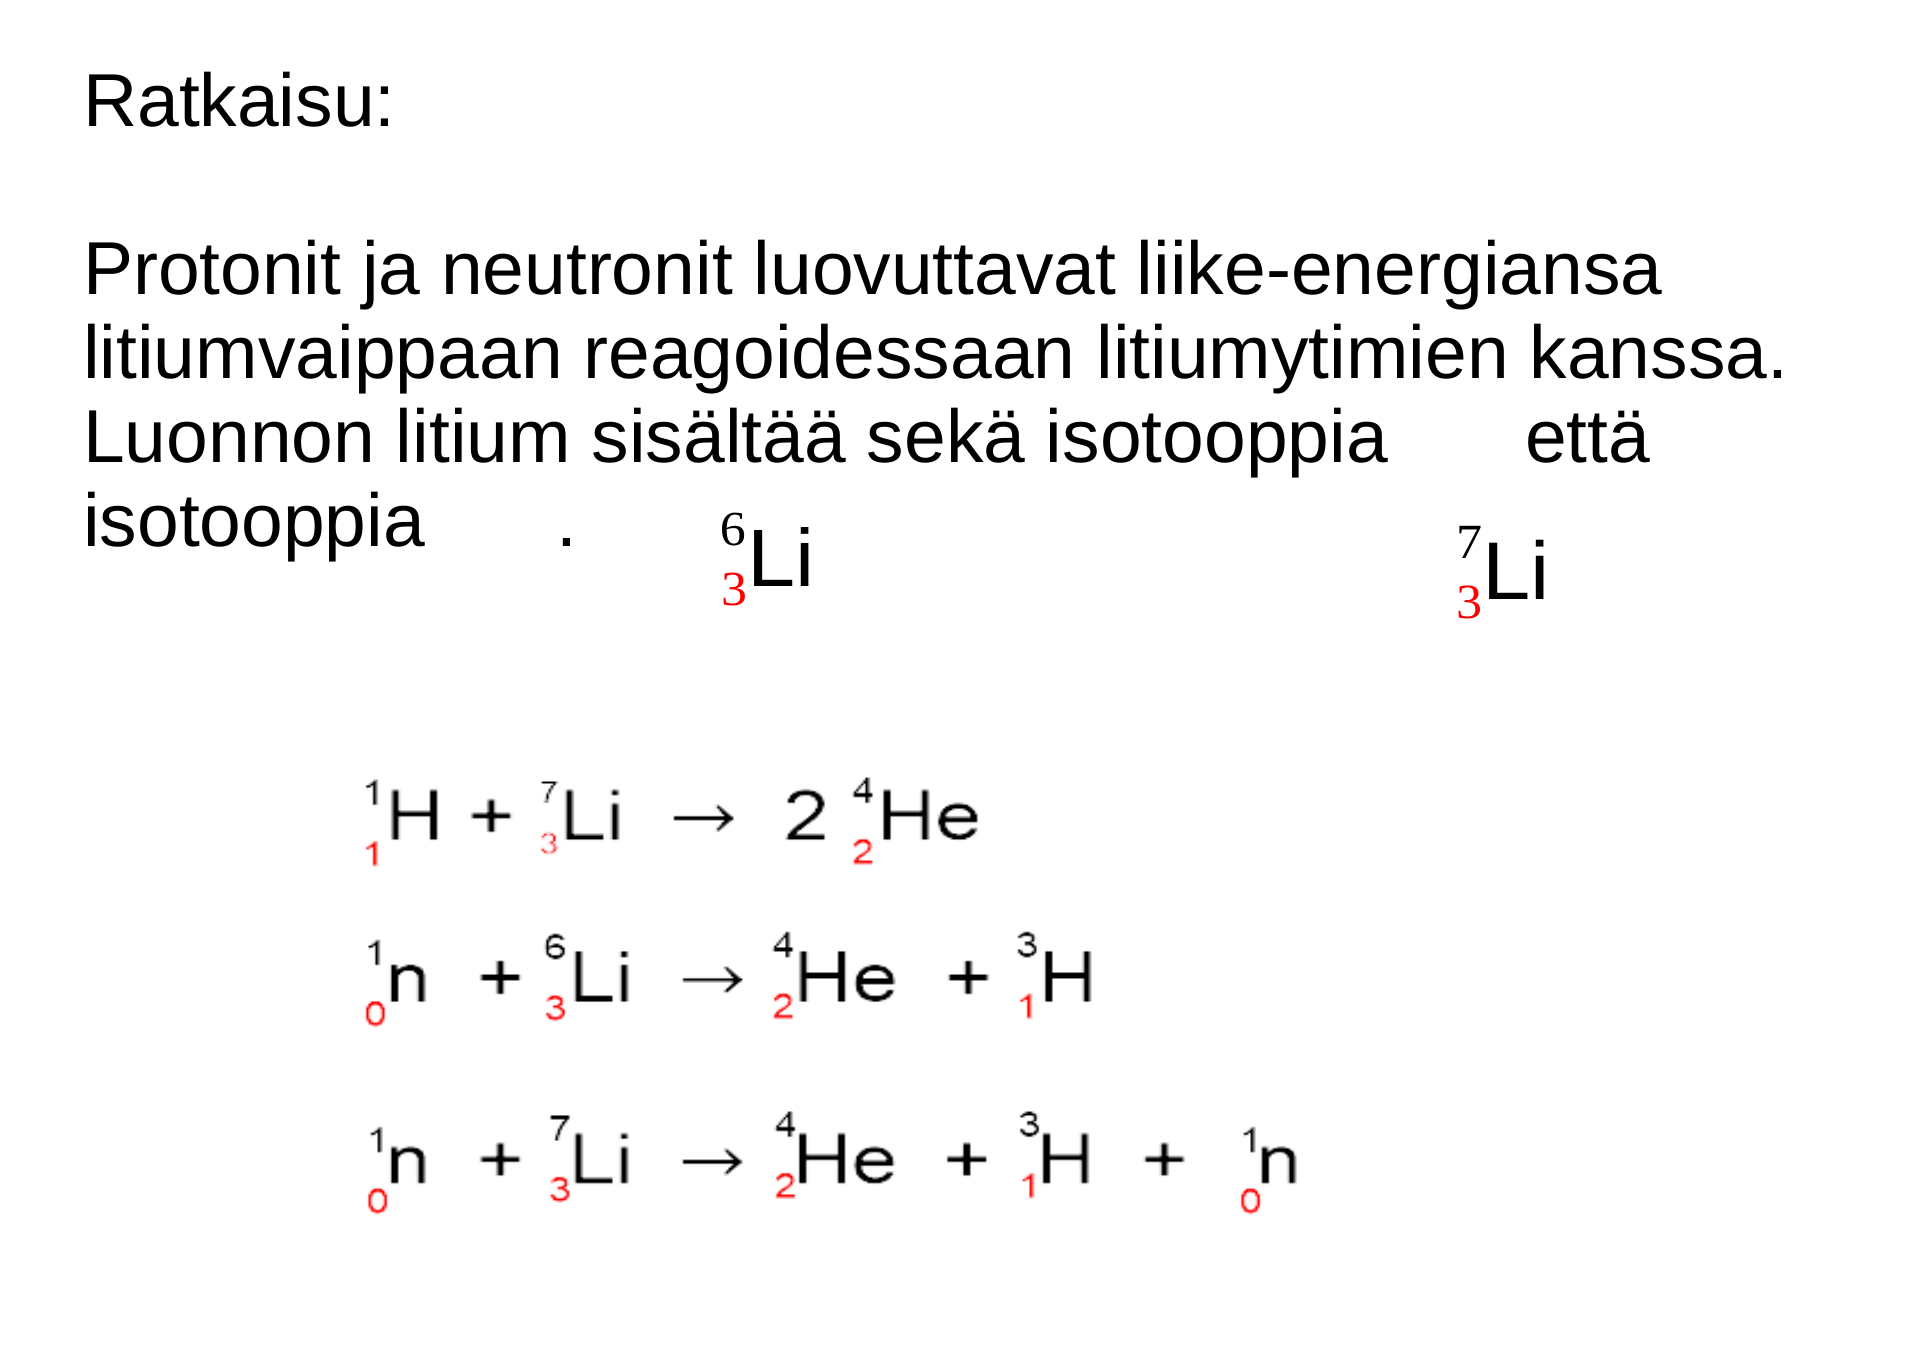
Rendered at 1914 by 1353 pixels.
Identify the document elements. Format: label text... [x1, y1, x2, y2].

text_box Ratkaisu: Protonit ja neutronit luovuttavat liike-energiansa litiumvaippaan reagoidessaan litiumytimien kanssa. Luonnon litium sisältää sekä isotooppia että isotooppia . [68, 51, 1887, 632]
picture [333, 682, 1367, 1256]
chart [712, 502, 821, 617]
chart [1448, 515, 1558, 630]
